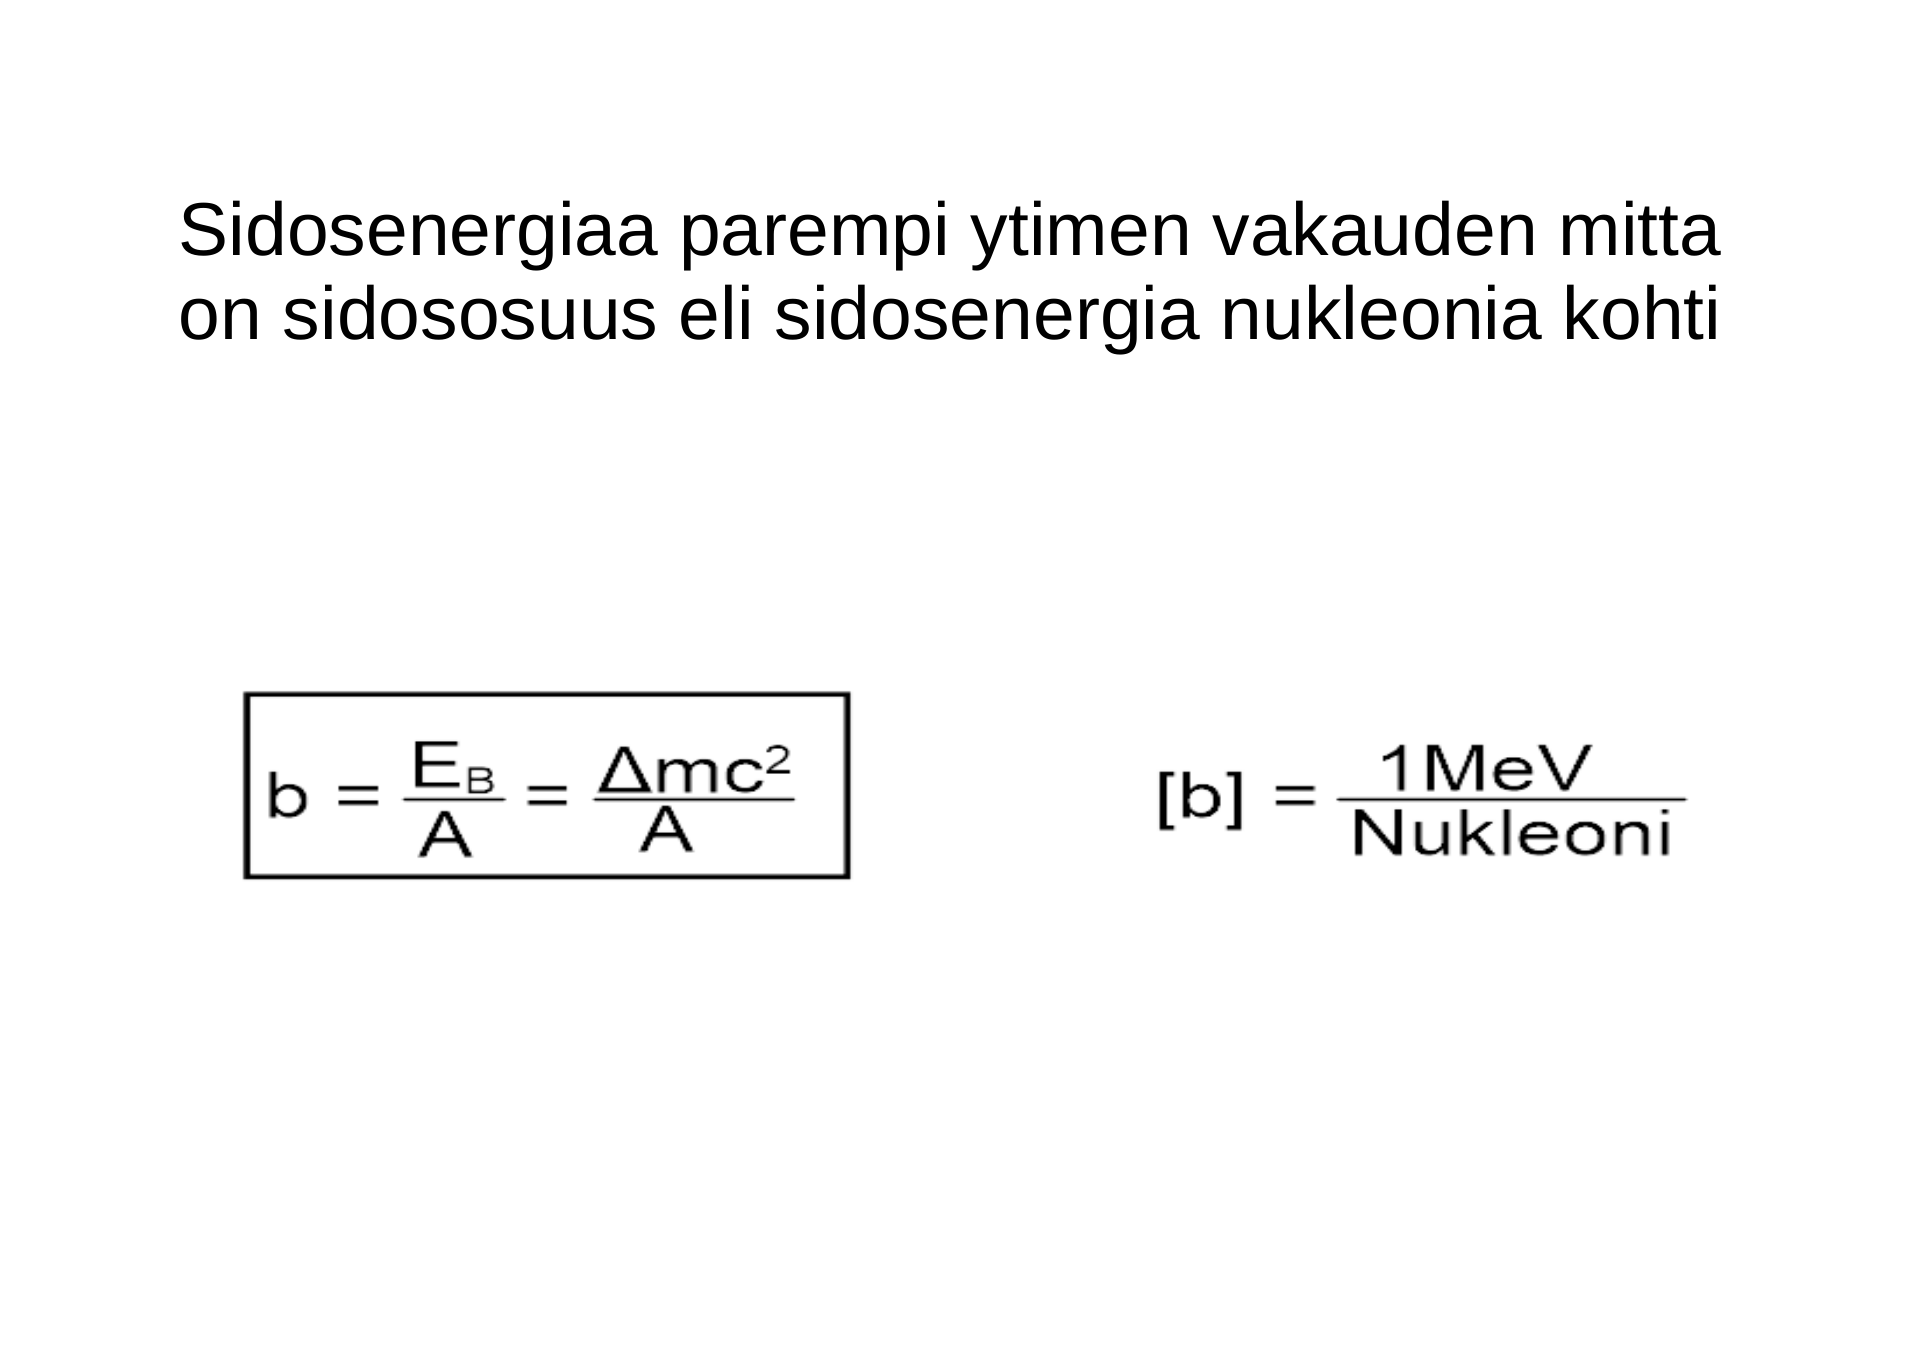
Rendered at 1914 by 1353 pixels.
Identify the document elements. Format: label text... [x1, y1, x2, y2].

picture [153, 613, 1791, 941]
text_box Sidosenergiaa parempi ytimen vakauden mitta on sidososuus eli sidosenergia nukleonia kohti [163, 180, 1805, 472]
